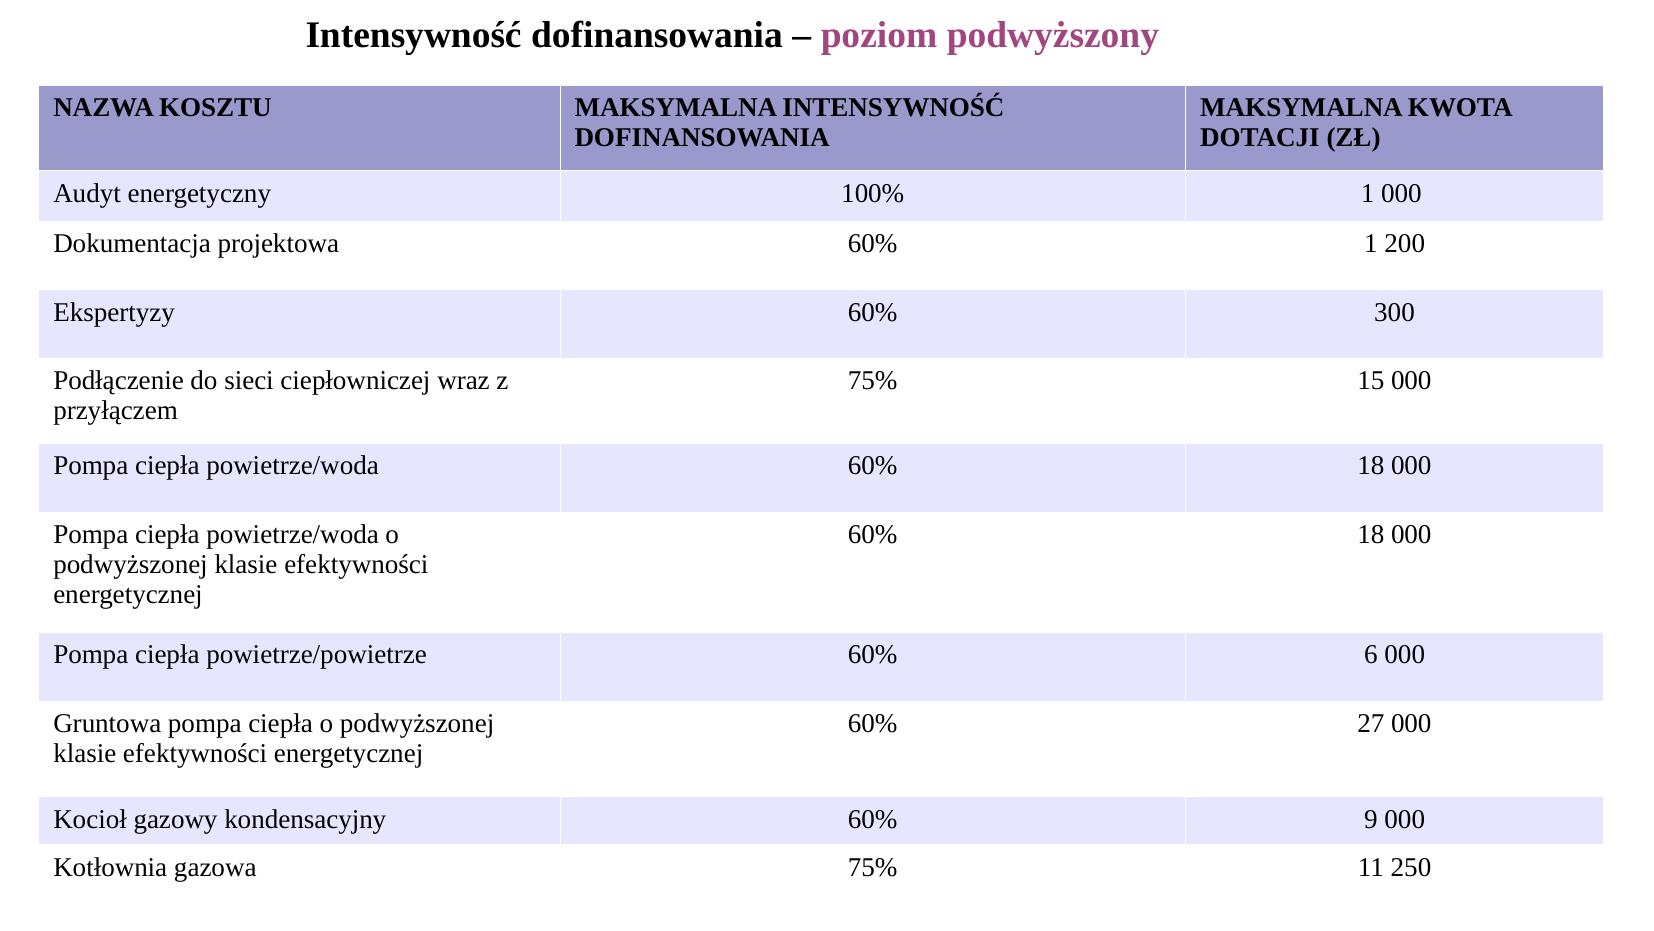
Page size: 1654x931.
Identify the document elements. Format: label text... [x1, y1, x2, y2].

table_cell 75% [561, 845, 1185, 890]
table_cell Pompa ciepła powietrze/woda [39, 444, 560, 512]
table_cell 60% [561, 513, 1185, 632]
table_cell 60% [561, 797, 1185, 844]
table_cell 18 000 [1186, 513, 1603, 632]
table_cell 60% [561, 633, 1185, 701]
table_cell Audyt energetyczny [39, 171, 560, 221]
table_cell 100% [561, 171, 1185, 221]
table_header MAKSYMALNA KWOTA DOTACJI (ZŁ) [1186, 86, 1603, 170]
table_cell 60% [561, 444, 1185, 512]
table_cell Ekspertyzy [39, 290, 560, 358]
table_cell 60% [561, 290, 1185, 358]
table_cell 60% [561, 222, 1185, 289]
table_cell 27 000 [1186, 702, 1603, 796]
table_cell Dokumentacja projektowa [39, 222, 560, 289]
title Intensywność dofinansowania – poziom podwyższony [65, 0, 1400, 76]
table_header MAKSYMALNA INTENSYWNOŚĆ DOFINANSOWANIA [561, 86, 1185, 170]
table_cell 60% [561, 702, 1185, 796]
table_cell 15 000 [1186, 359, 1603, 443]
table_cell 18 000 [1186, 444, 1603, 512]
table_cell Podłączenie do sieci ciepłowniczej wraz z przyłączem [39, 359, 560, 443]
table_cell 9 000 [1186, 797, 1603, 844]
table_cell 300 [1186, 290, 1603, 358]
table_cell 6 000 [1186, 633, 1603, 701]
table_cell 1 000 [1186, 171, 1603, 221]
table_cell 1 200 [1186, 222, 1603, 289]
table_cell Pompa ciepła powietrze/powietrze [39, 633, 560, 701]
table_cell Pompa ciepła powietrze/woda o podwyższonej klasie efektywności energetycznej [39, 513, 560, 632]
table_cell Kocioł gazowy kondensacyjny [39, 797, 560, 844]
table_cell 11 250 [1186, 845, 1603, 890]
table_cell 75% [561, 359, 1185, 443]
table_cell Kotłownia gazowa [39, 845, 560, 890]
table_header NAZWA KOSZTU [39, 86, 560, 170]
table_cell Gruntowa pompa ciepła o podwyższonej klasie efektywności energetycznej [39, 702, 560, 796]
